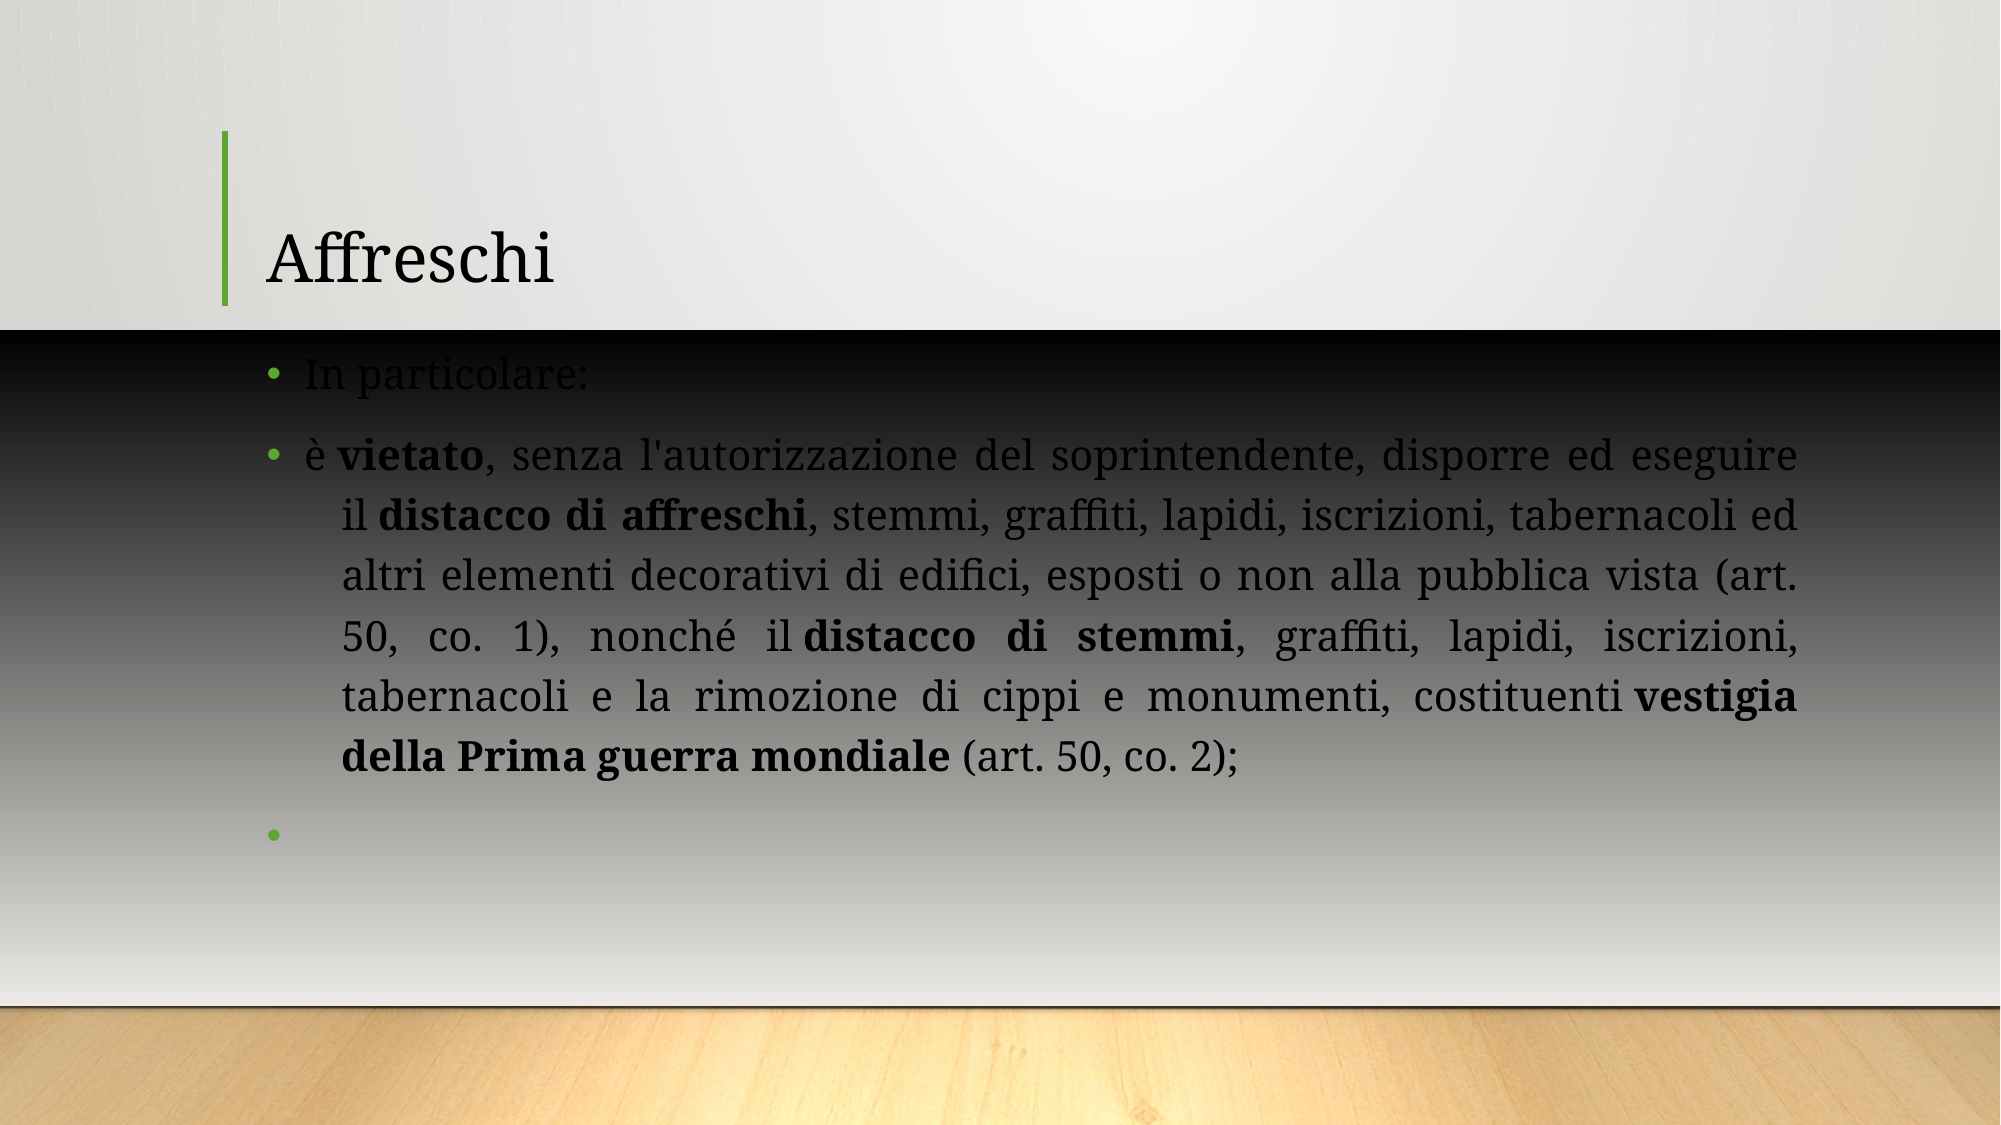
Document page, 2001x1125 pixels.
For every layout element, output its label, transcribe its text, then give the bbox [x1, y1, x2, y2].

list In particolare: è vietato, senza l'autorizzazione del soprintendente, disporre ed eseguire il distacco di affreschi, stemmi, graffiti, lapidi, iscrizioni, tabernacoli ed altri elementi decorativi di edifici, esposti o non alla pubblica vista (art. 50, co. 1), nonché il distacco di stemmi, graffiti, lapidi, iscrizioni, tabernacoli e la rimozione di cippi e monumenti, costituenti vestigia della Prima guerra mondiale (art. 50, co. 2); [251, 330, 1814, 897]
title Affreschi [251, 131, 1814, 305]
